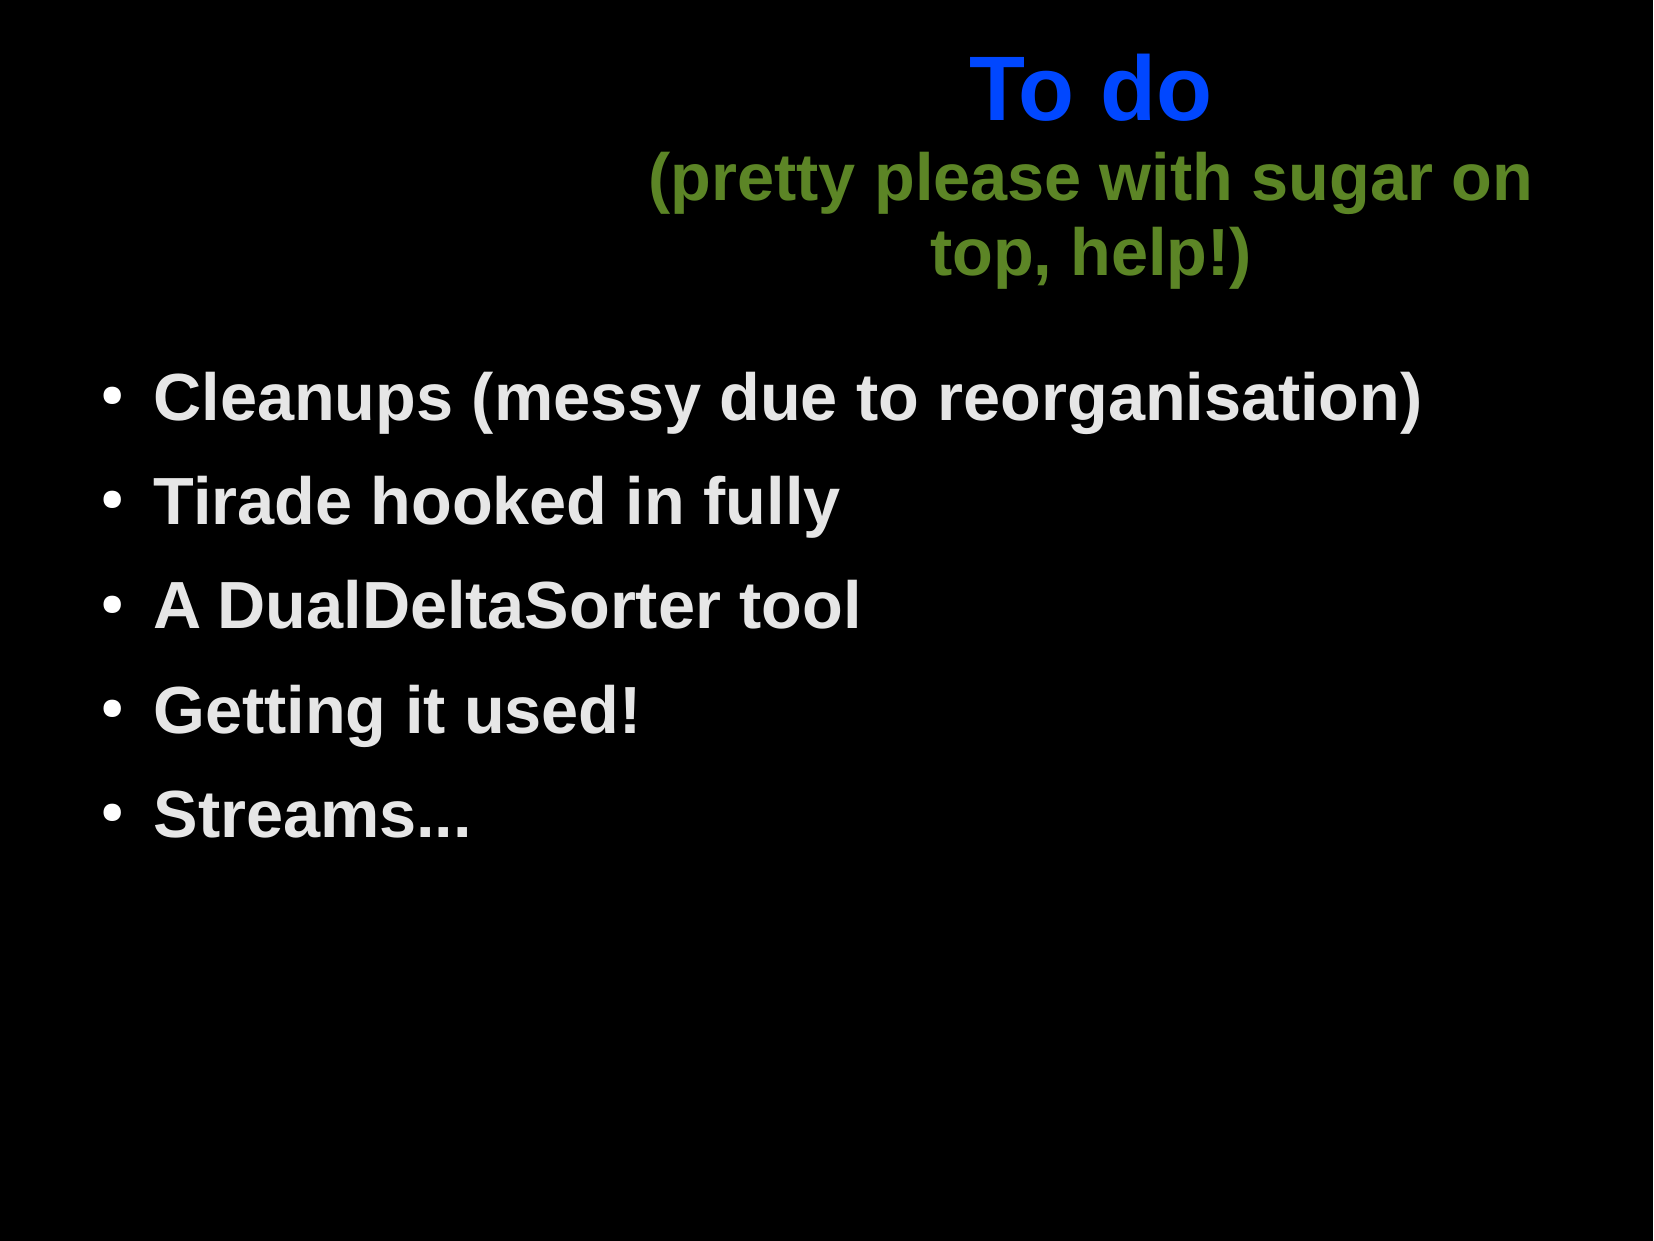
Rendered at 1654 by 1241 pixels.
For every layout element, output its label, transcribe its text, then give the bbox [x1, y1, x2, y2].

list Cleanups (messy due to reorganisation) Tirade hooked in fully A DualDeltaSorter tool Getting it used! Streams... [82, 360, 1571, 1095]
title To do (pretty please with sugar on top, help!) [607, 18, 1576, 309]
